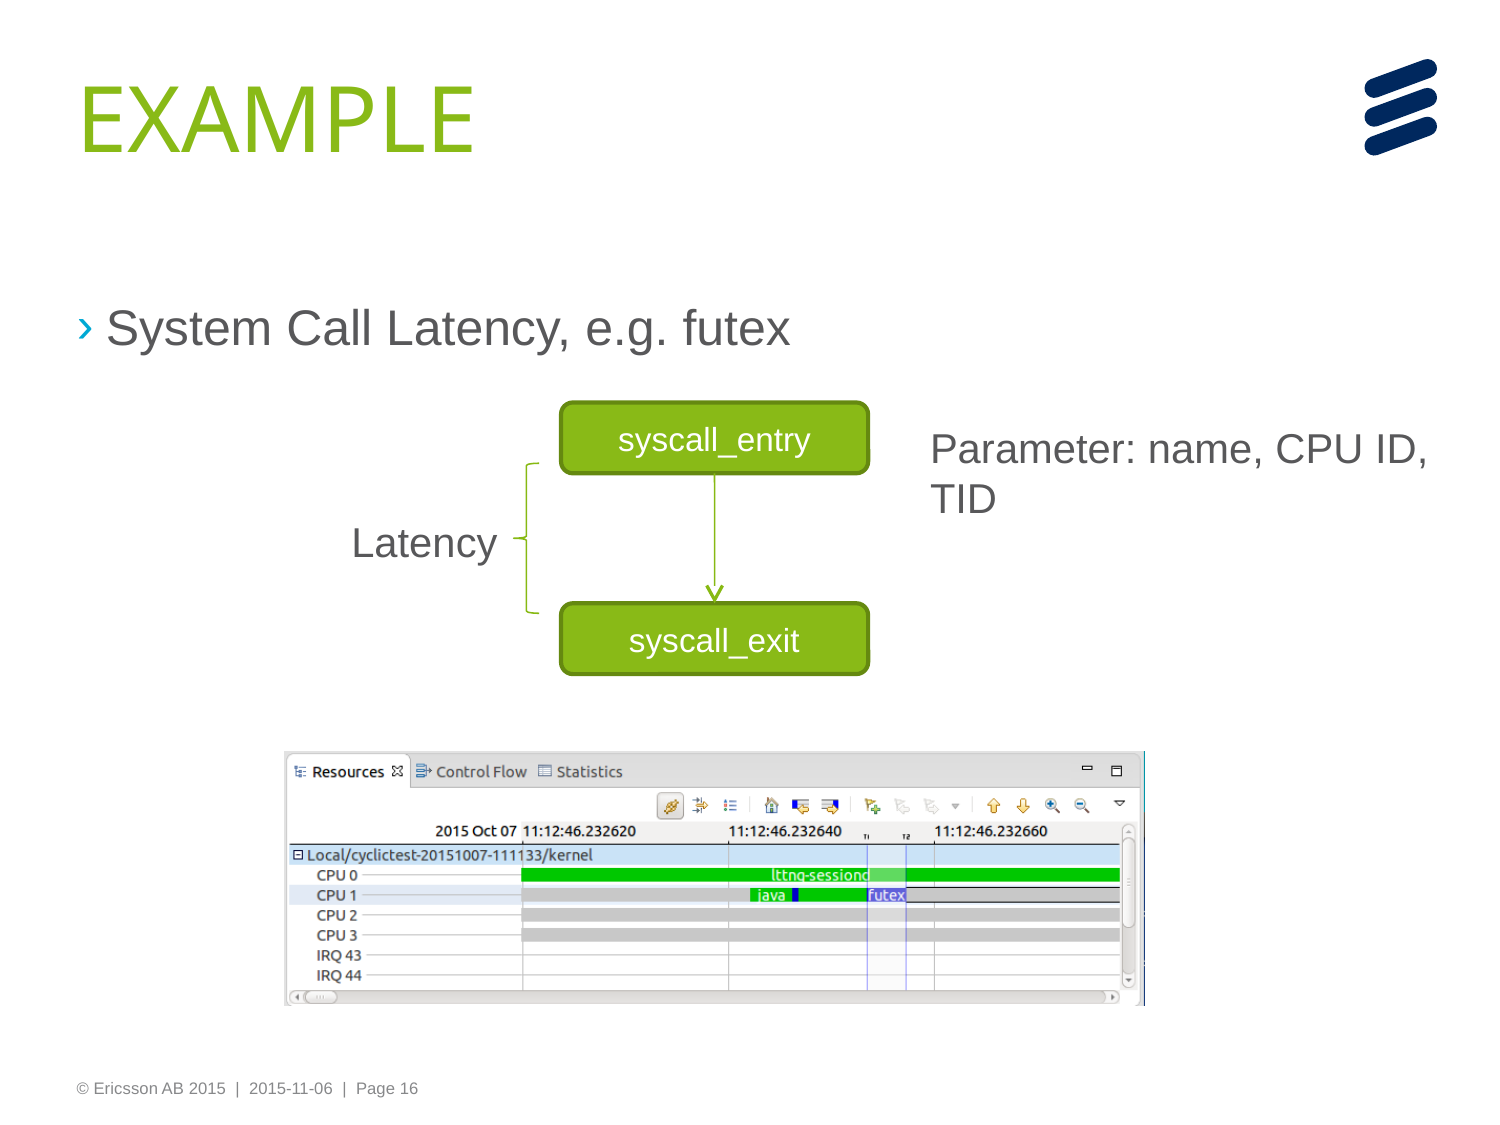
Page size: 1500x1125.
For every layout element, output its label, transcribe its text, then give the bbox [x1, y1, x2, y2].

text_box Latency [336, 508, 573, 573]
text_box Parameter: name, CPU ID, TID [915, 414, 1470, 530]
text_box syscall_exit [561, 603, 869, 675]
list System Call Latency, e.g. futex [65, 295, 1436, 928]
text_box syscall_entry [561, 402, 869, 474]
title EXAMPLE [64, 39, 1294, 218]
picture [284, 751, 1145, 1006]
